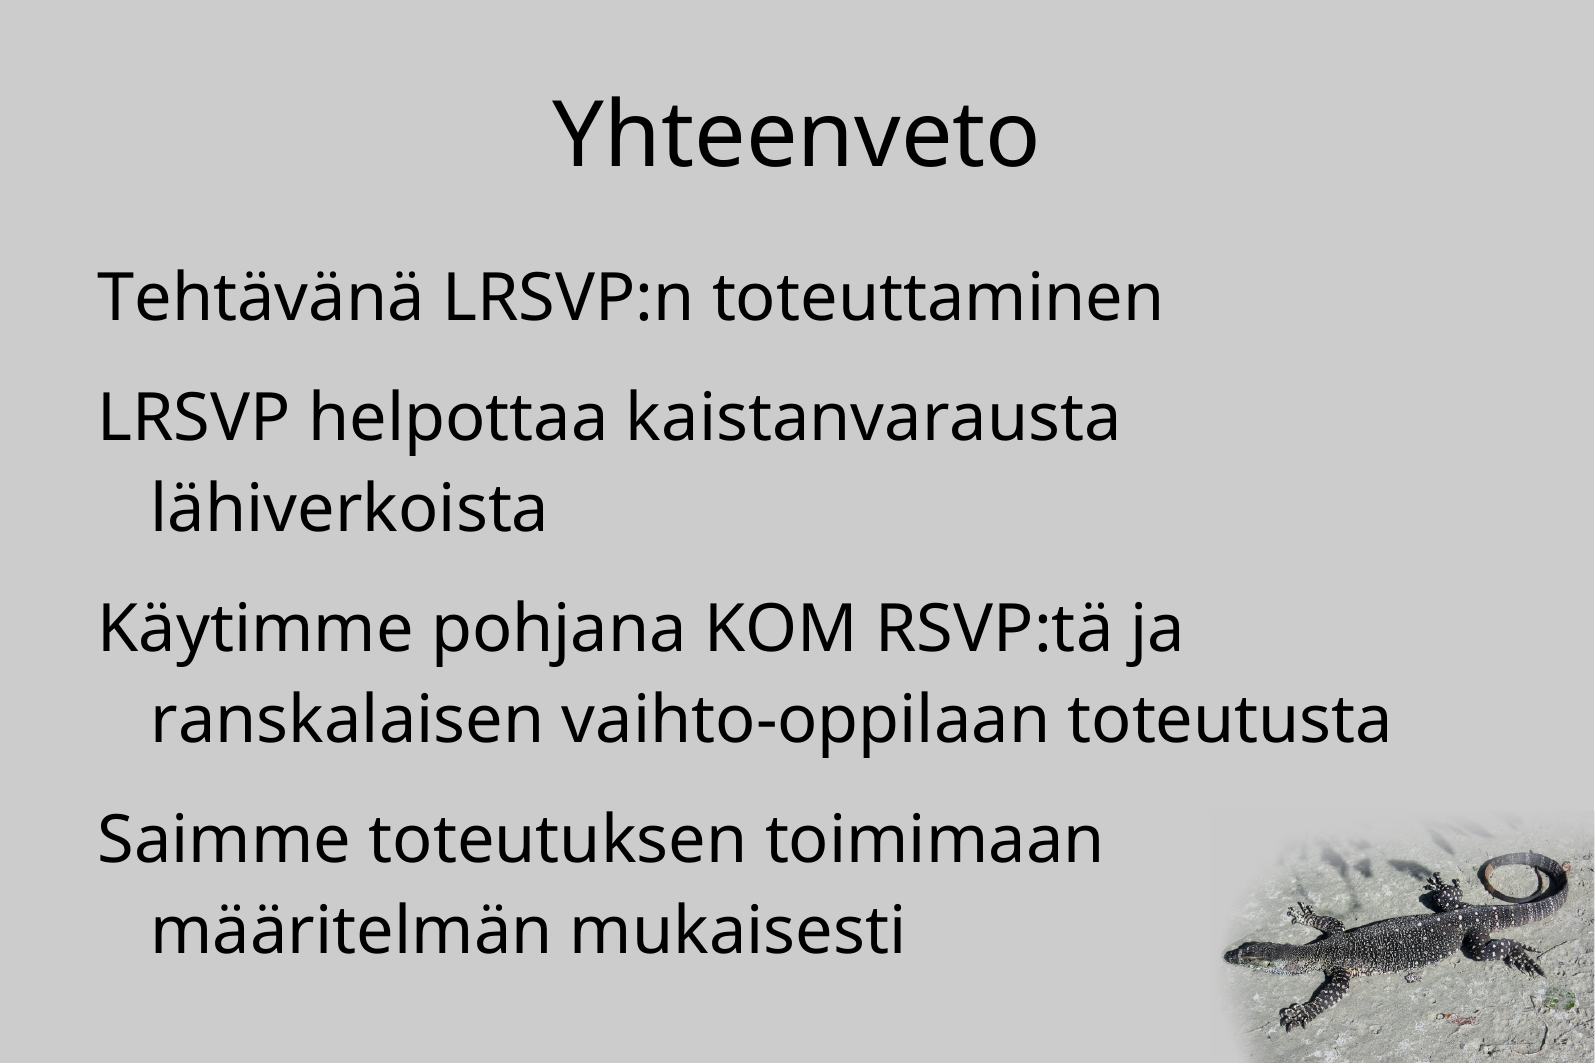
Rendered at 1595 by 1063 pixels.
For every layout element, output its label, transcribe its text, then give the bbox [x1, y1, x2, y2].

picture [1210, 810, 1595, 1063]
title Yhteenveto [79, 42, 1515, 220]
list Tehtävänä LRSVP:n toteuttaminen LRSVP helpottaa kaistanvarausta lähiverkoista Käytimme pohjana KOM RSVP:tä ja ranskalaisen vaihto-oppilaan toteutusta Saimme toteutuksen toimimaan määritelmän mukaisesti [79, 248, 1515, 951]
